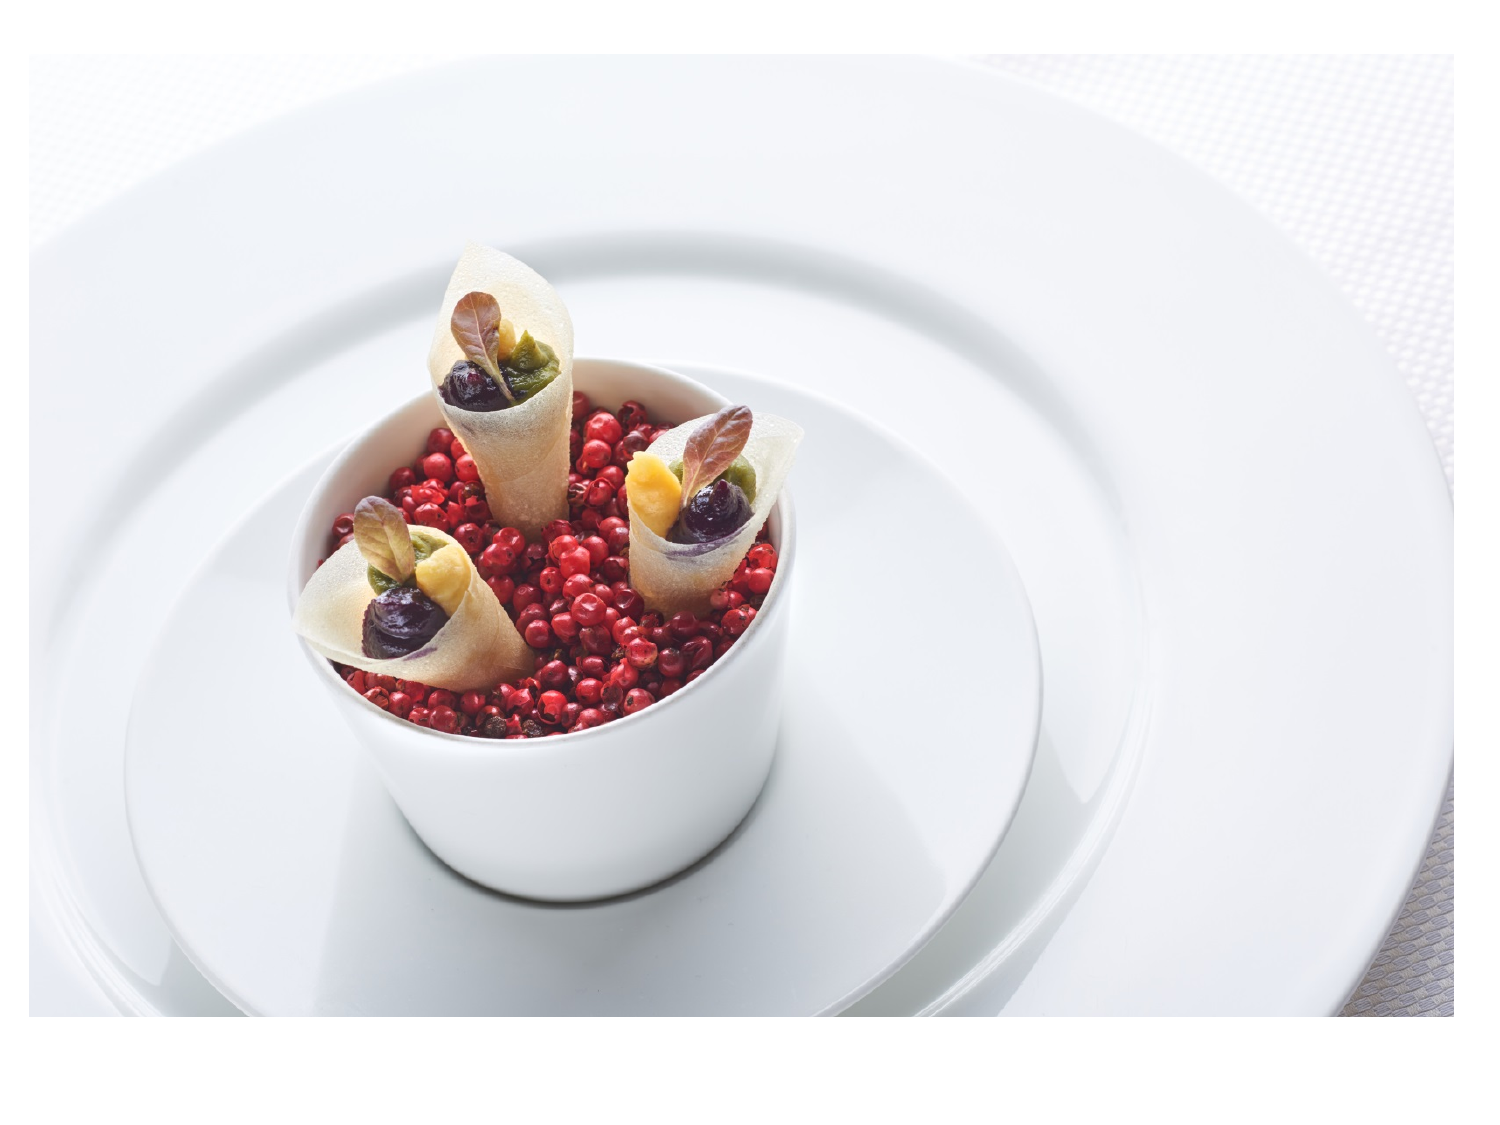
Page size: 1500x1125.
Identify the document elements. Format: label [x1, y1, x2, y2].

picture [29, 54, 1454, 1017]
